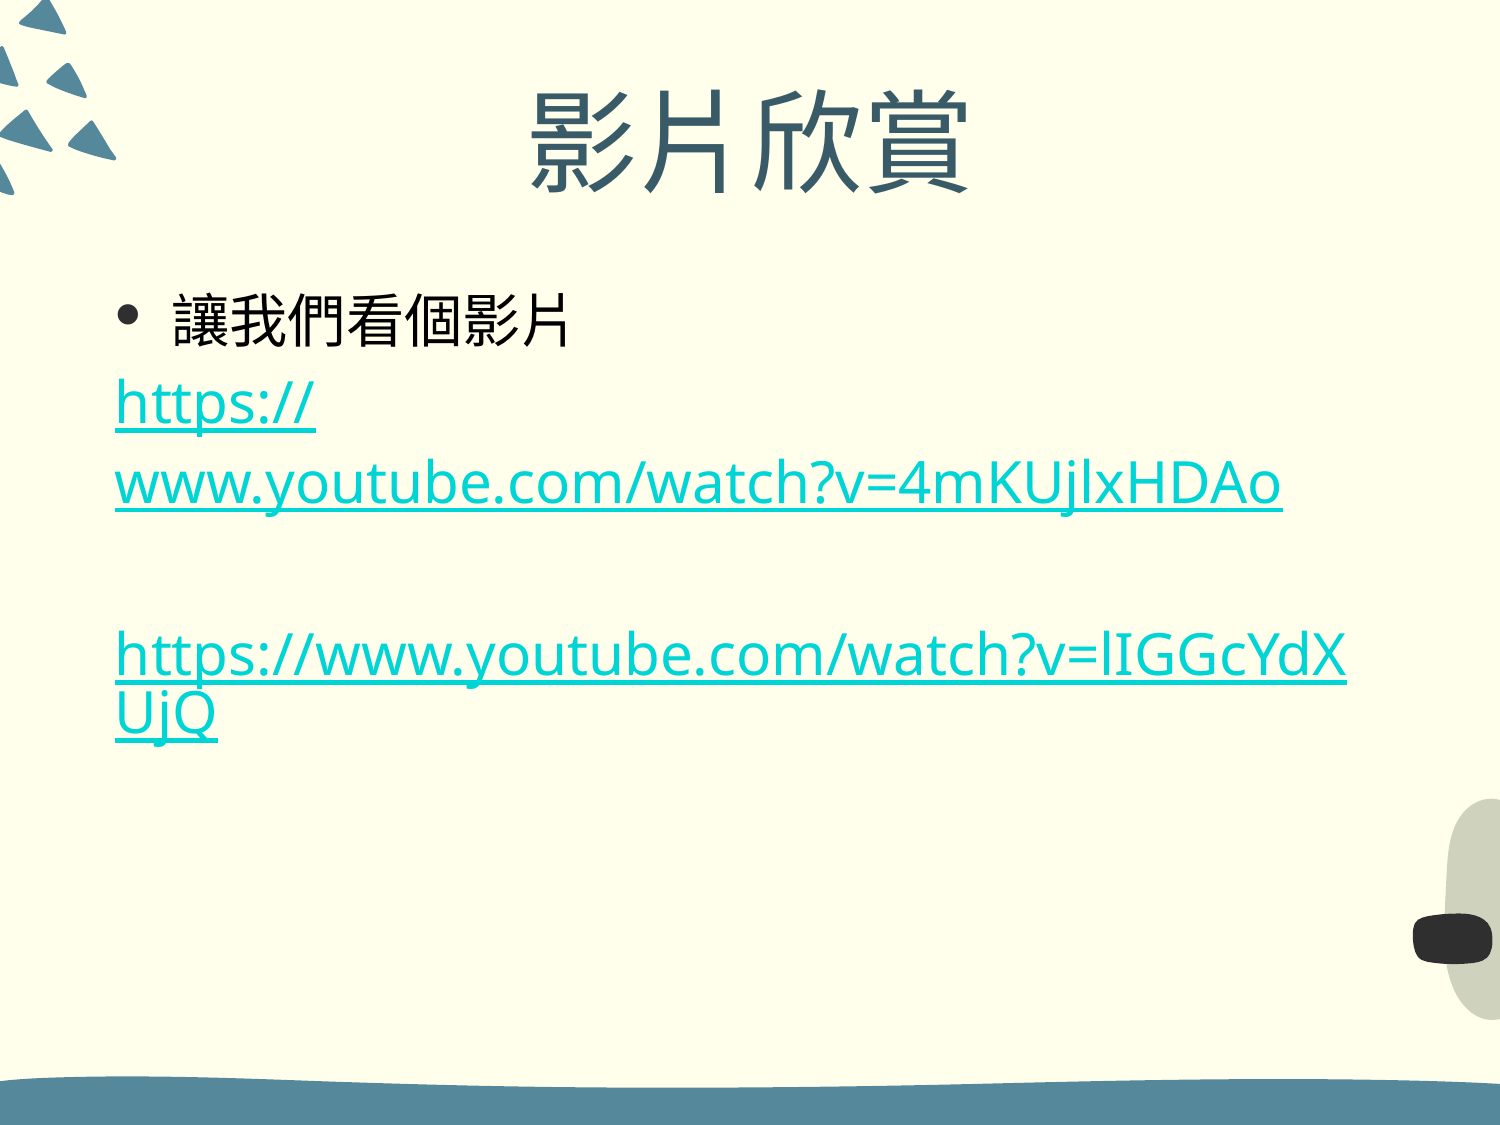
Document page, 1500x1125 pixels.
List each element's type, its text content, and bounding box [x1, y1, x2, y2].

title 影片欣賞 [75, 45, 1425, 233]
text_box [68, 120, 117, 161]
text_box [0, 163, 15, 196]
text_box [0, 1076, 1500, 1125]
text_box [0, 46, 19, 87]
text_box [46, 62, 87, 99]
text_box [19, 0, 67, 35]
text_box [1412, 798, 1500, 1020]
text_box [0, 109, 53, 152]
list 讓我們看個影片 https://www.youtube.com/watch?v=4mKUjlxHDAo https://www.youtube.com/watch?v=lIGGcYdXUjQ [100, 276, 1399, 754]
